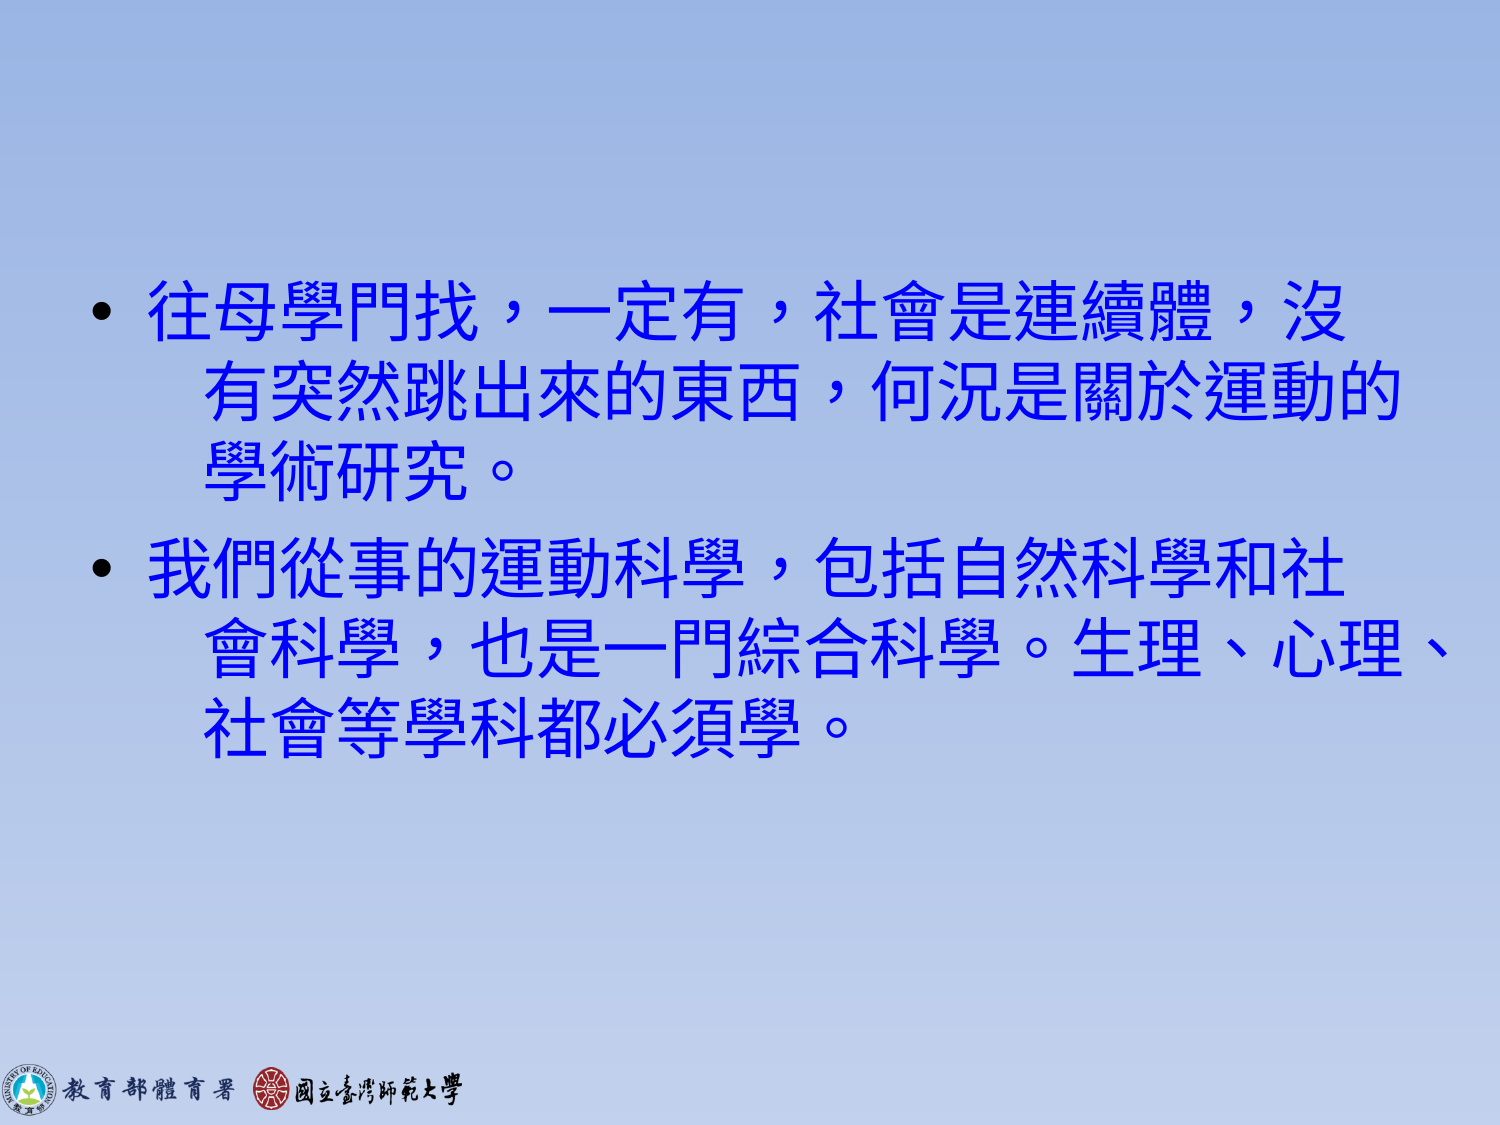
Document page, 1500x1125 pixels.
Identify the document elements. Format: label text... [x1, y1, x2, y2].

list 往母學門找，一定有，社會是連續體，沒有突然跳出來的東西，何況是關於運動的學術研究。 我們從事的運動科學，包括自然科學和社會科學，也是一門綜合科學。生理、心理、社會等學科都必須學。 [75, 262, 1426, 1005]
